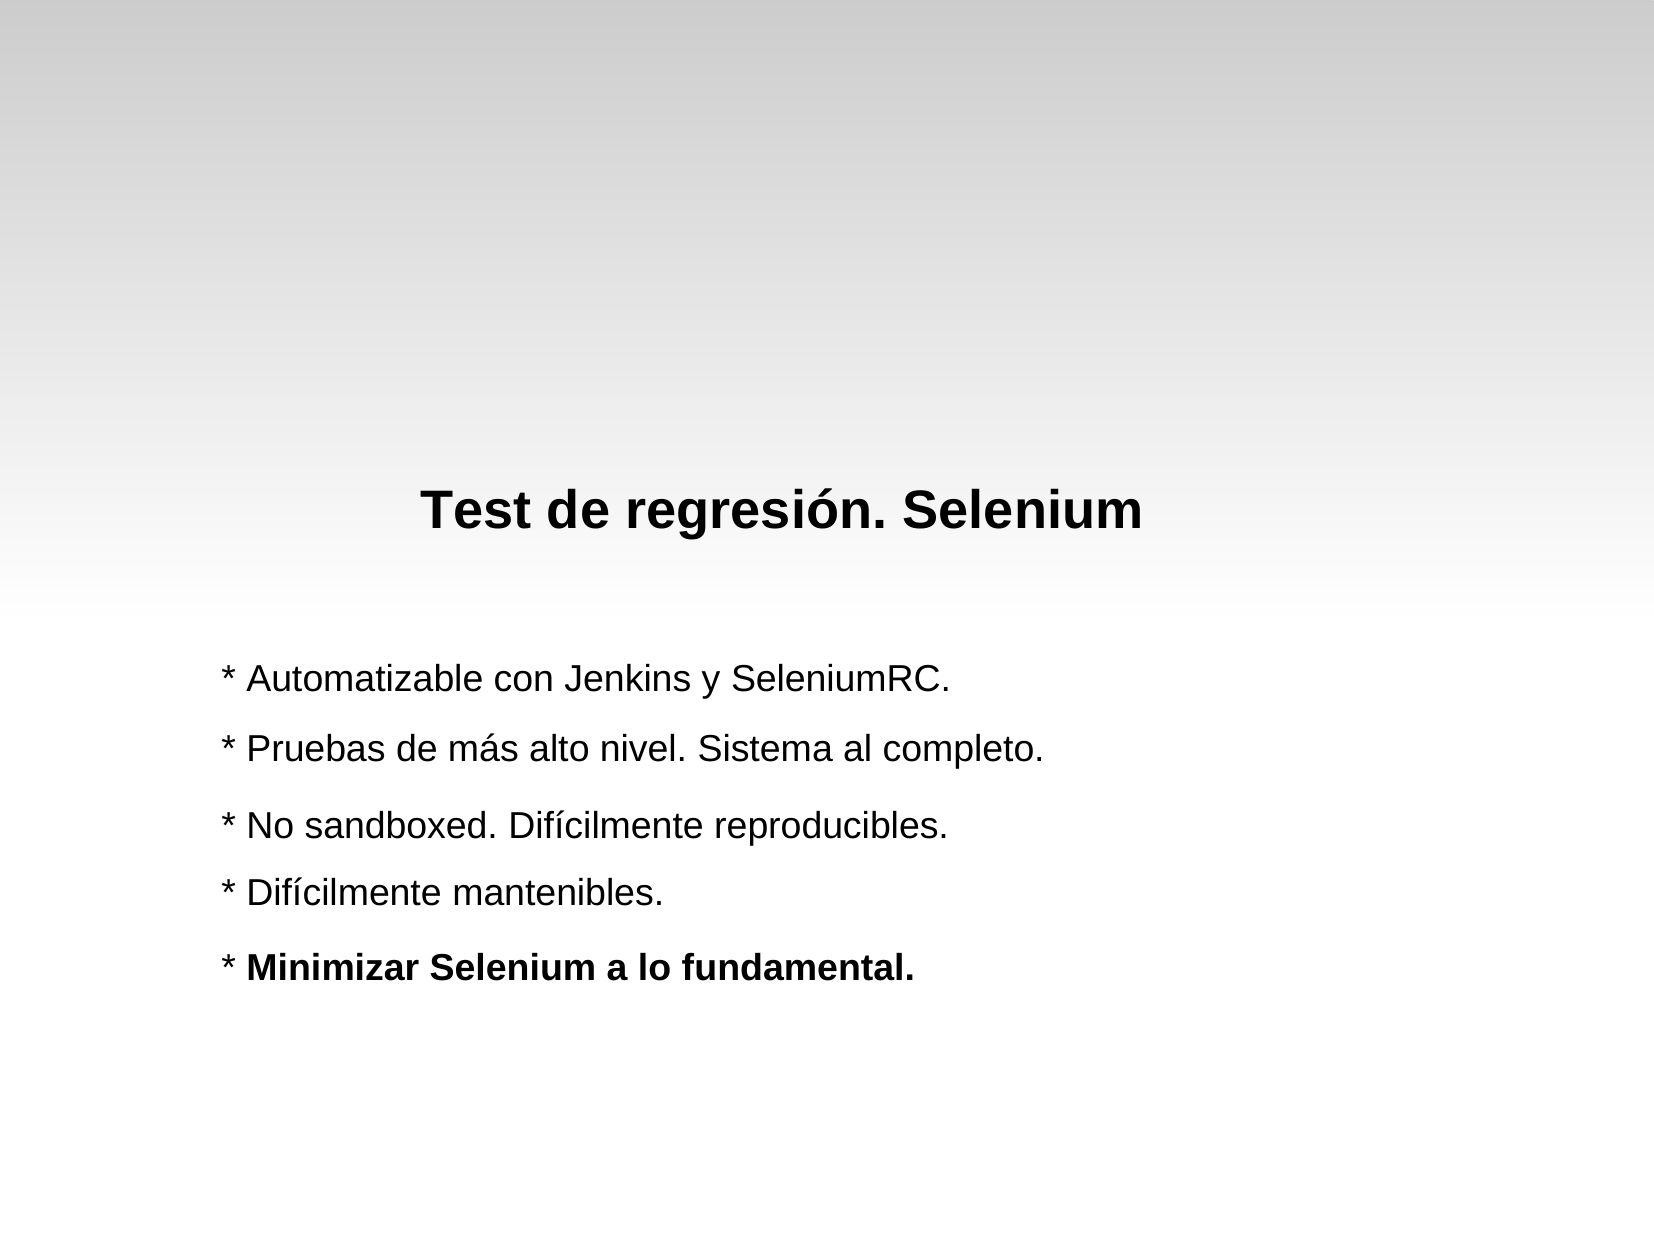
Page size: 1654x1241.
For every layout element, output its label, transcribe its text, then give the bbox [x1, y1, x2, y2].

text_box * Automatizable con Jenkins y SeleniumRC. [206, 649, 1270, 707]
text_box * Minimizar Selenium a lo fundamental. [206, 938, 1270, 996]
text_box * No sandboxed. Difícilmente reproducibles. [206, 797, 1270, 855]
text_box Test de regresión. Selenium [236, 472, 1329, 562]
text_box * Difícilmente mantenibles. [206, 864, 1270, 922]
text_box * Pruebas de más alto nivel. Sistema al completo. [206, 720, 1270, 778]
